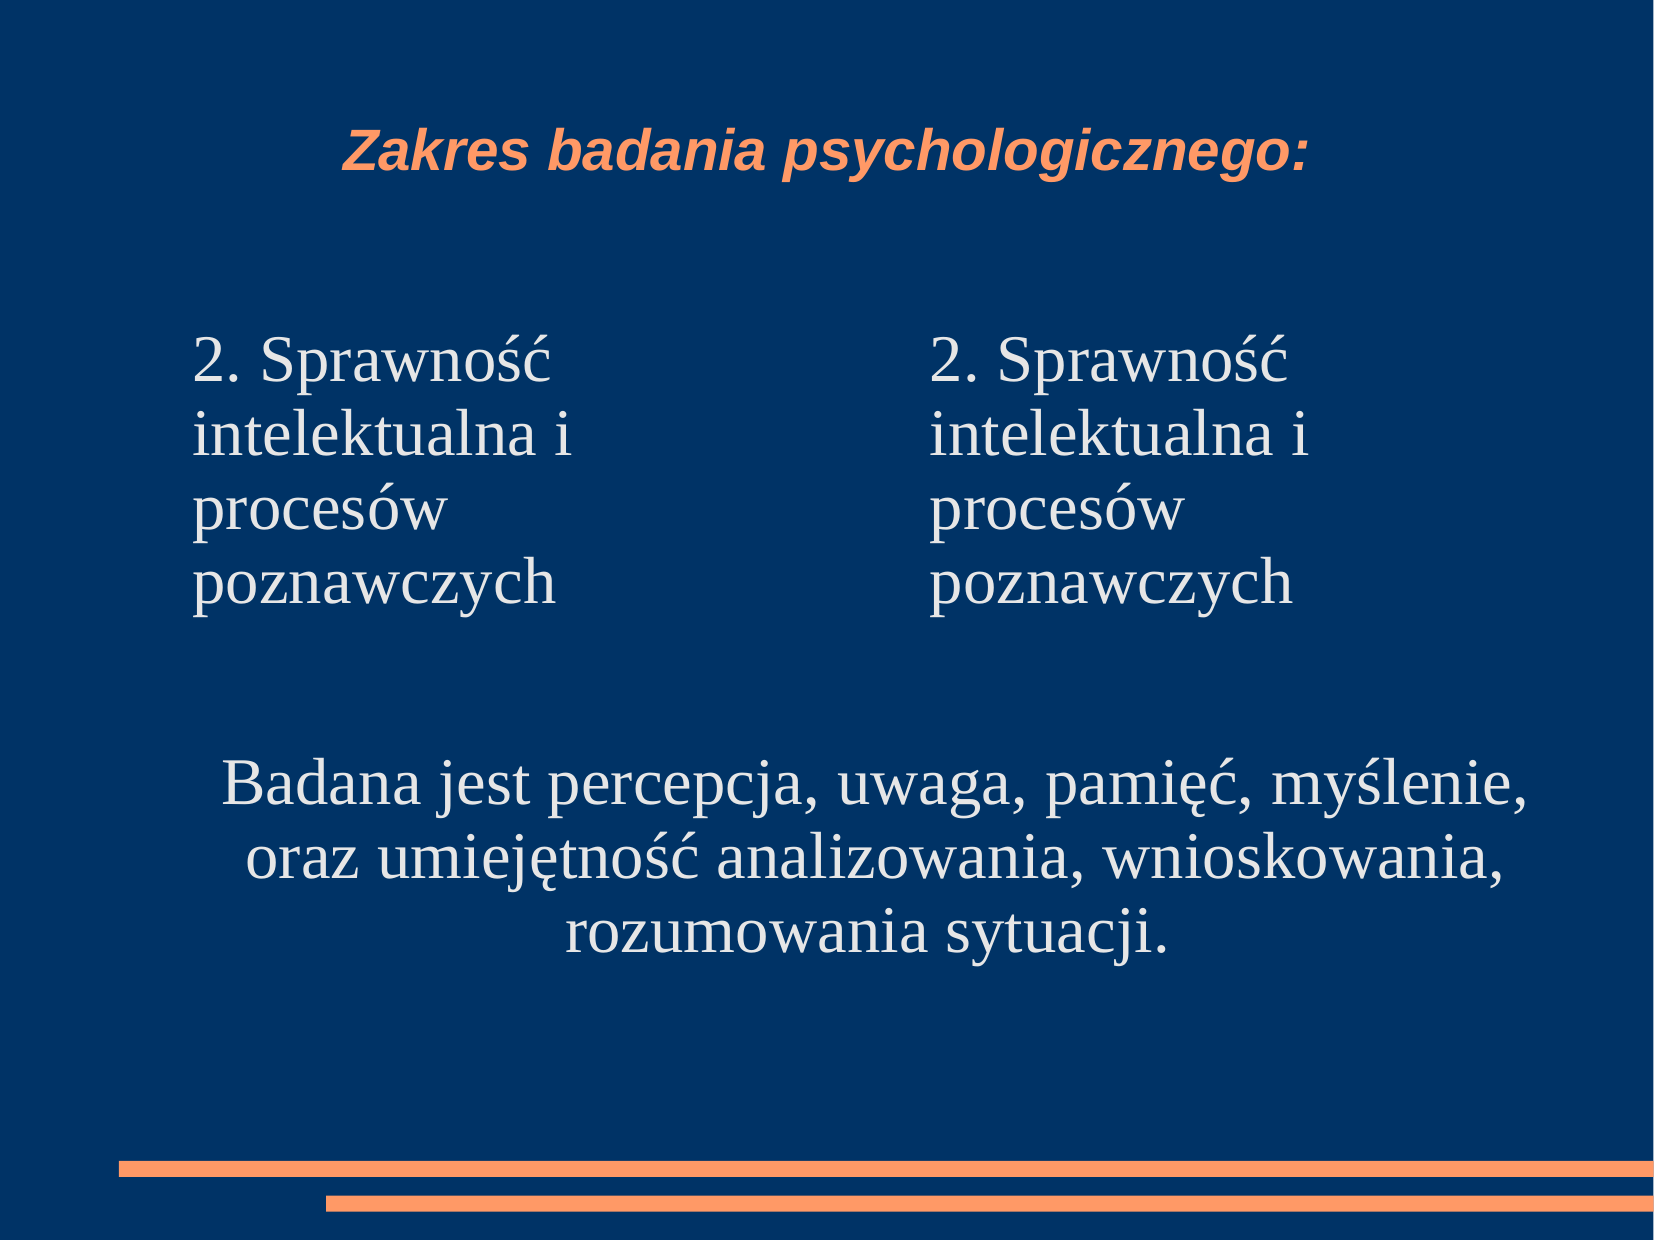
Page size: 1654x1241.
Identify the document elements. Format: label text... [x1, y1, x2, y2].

list 2. Sprawność intelektualna i procesów poznawczych [121, 322, 824, 709]
list Badana jest percepcja, uwaga, pamięć, myślenie, oraz umiejętność analizowania, wnioskowania, rozumowania sytuacji. [121, 745, 1561, 1132]
list 2. Sprawność intelektualna i procesów poznawczych [858, 322, 1562, 709]
title Zakres badania psychologicznego: [121, 46, 1534, 254]
